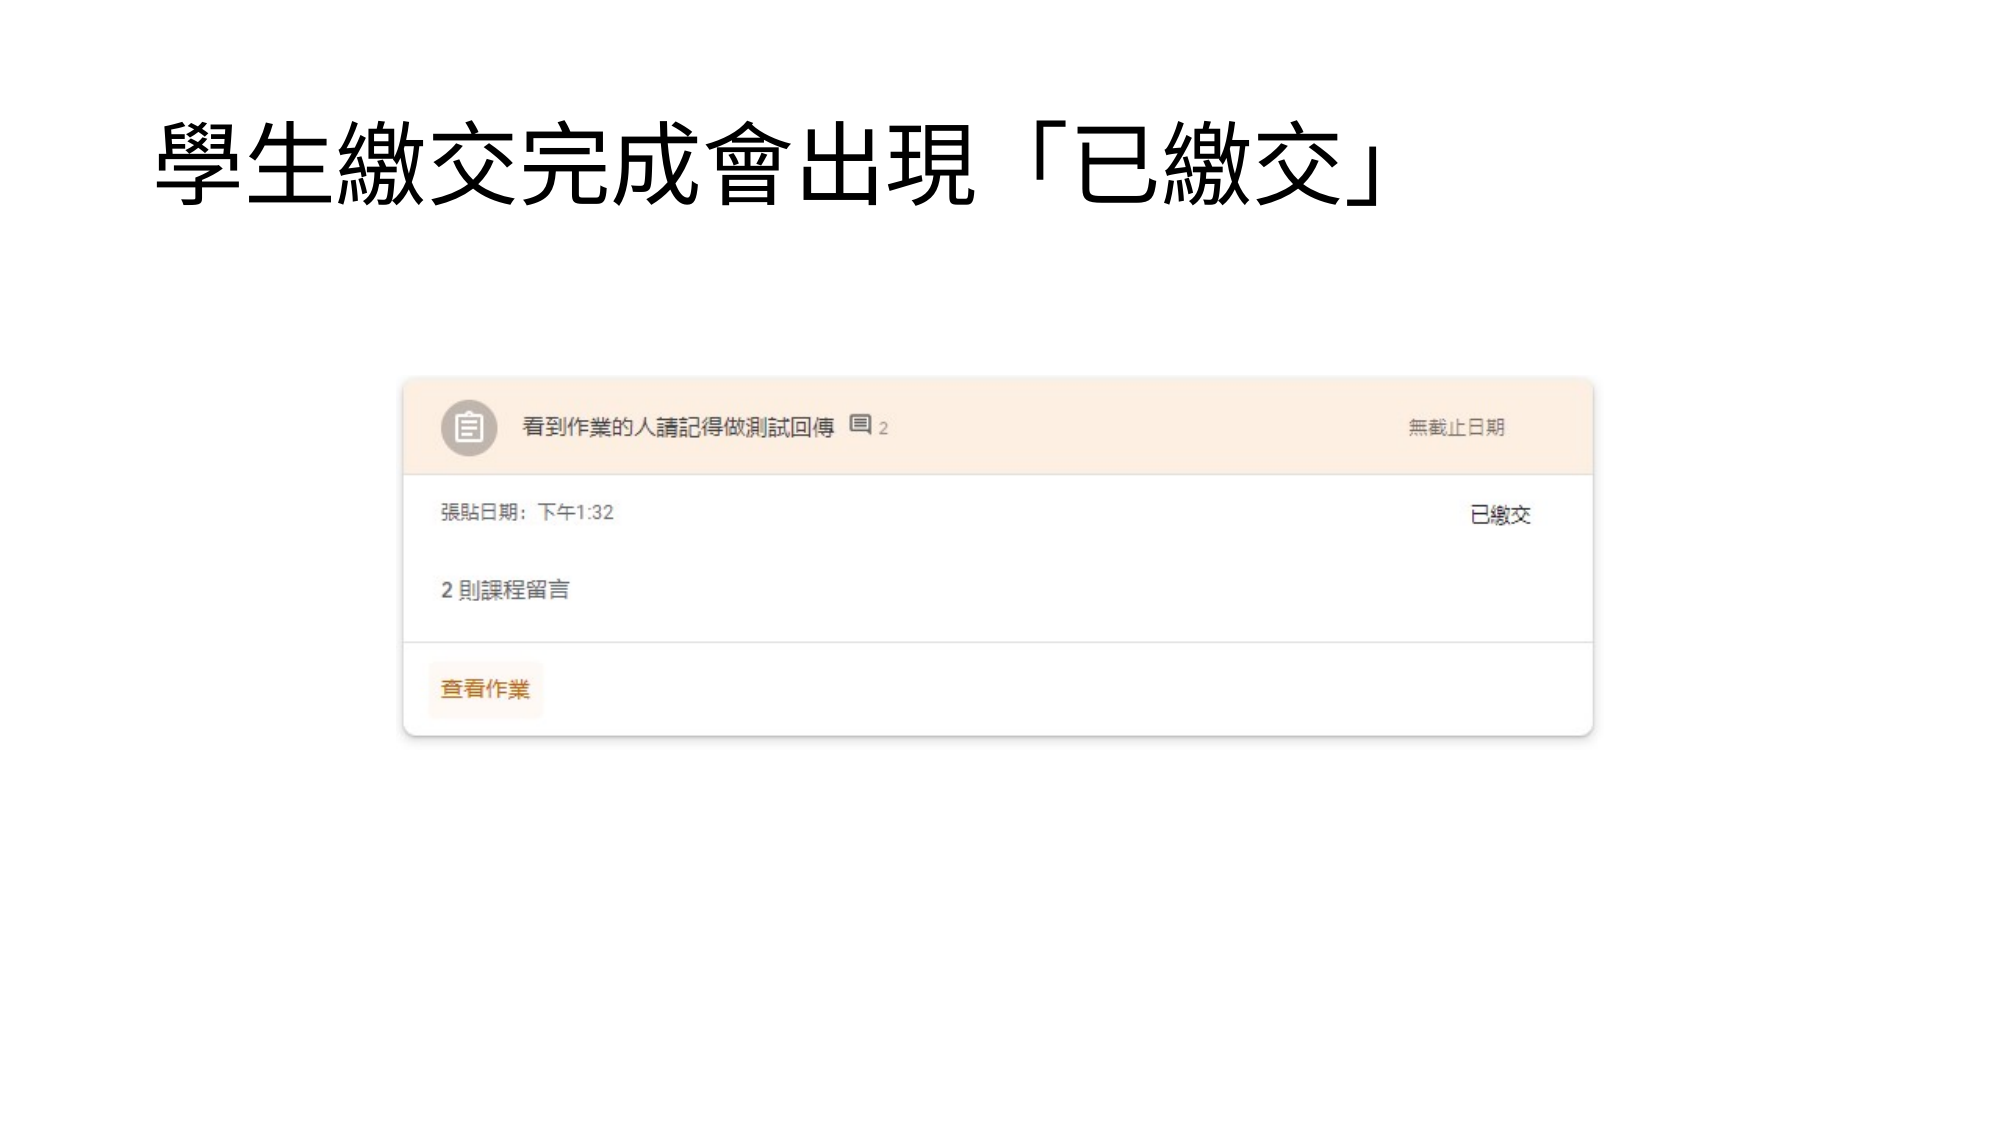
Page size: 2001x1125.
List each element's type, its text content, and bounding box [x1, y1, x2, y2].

title 學生繳交完成會出現「已繳交」 [137, 59, 1863, 278]
picture [396, 375, 1604, 750]
